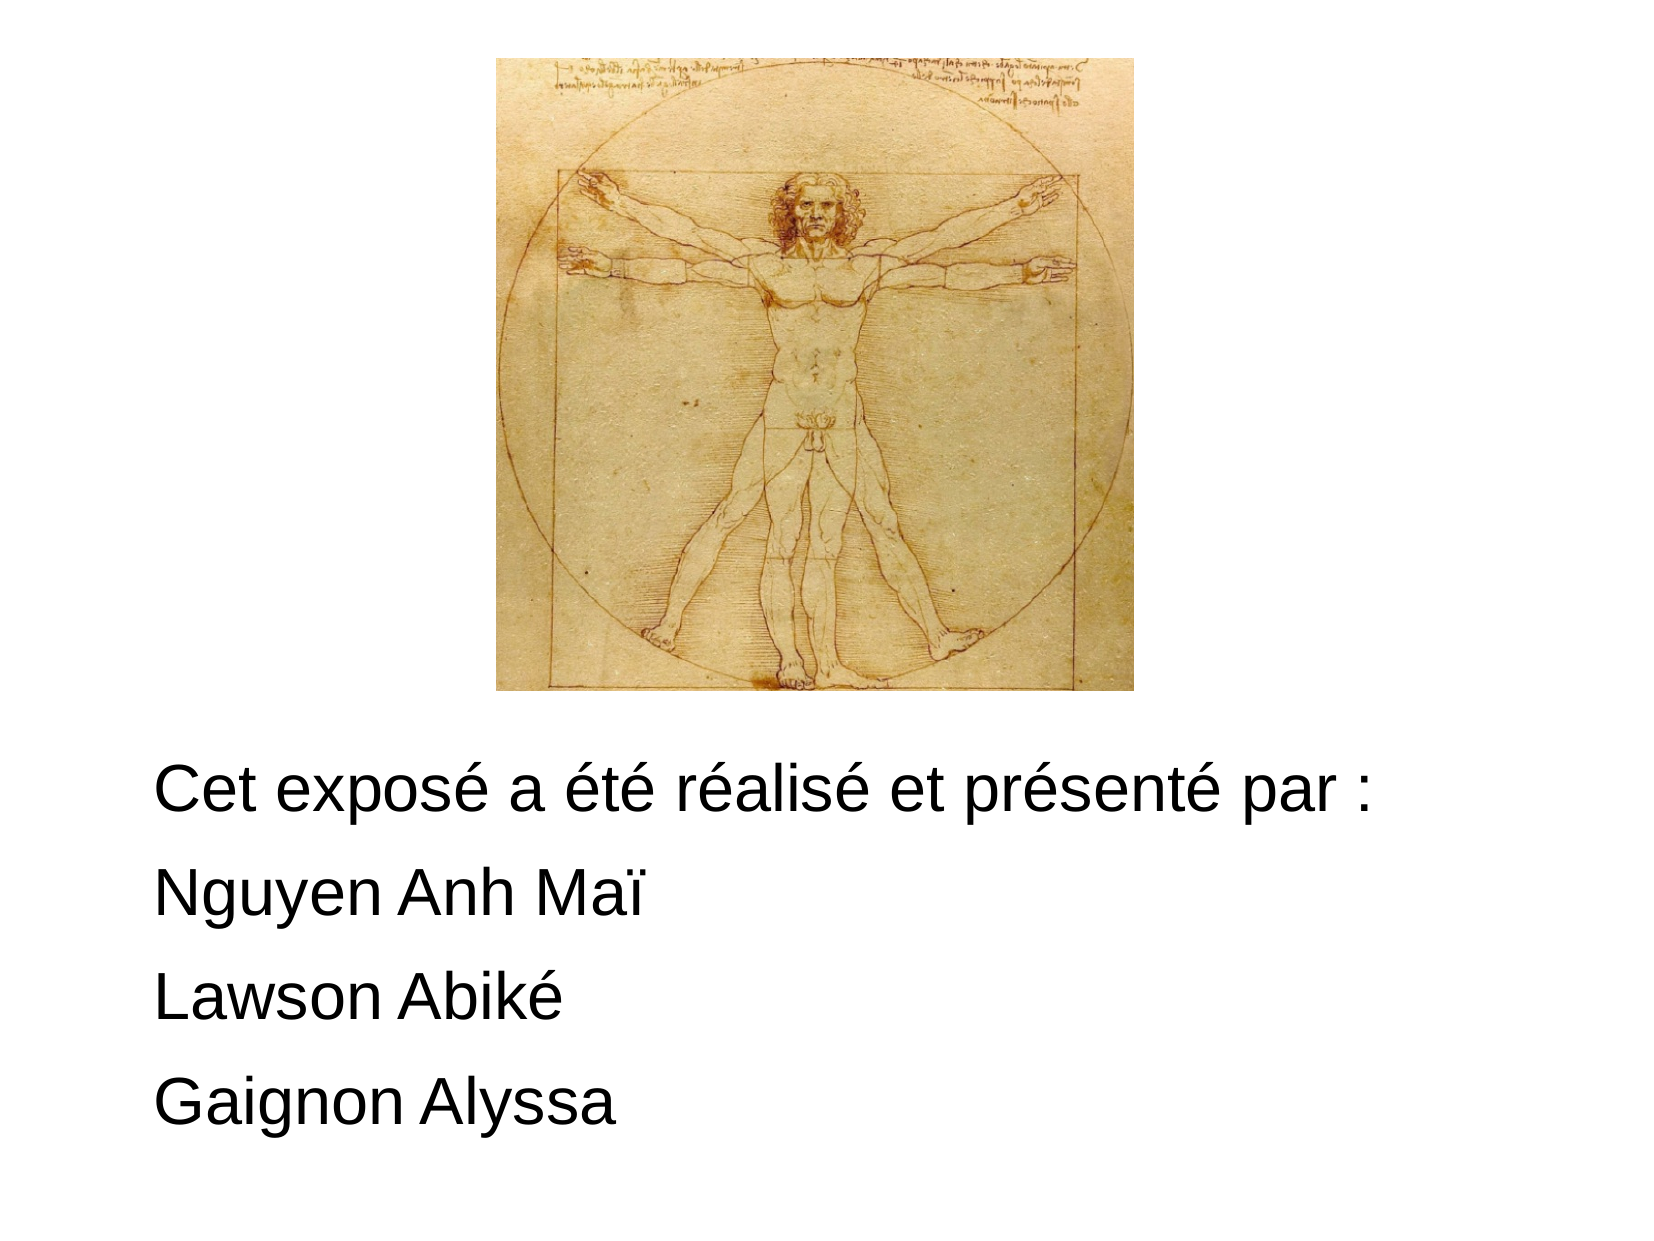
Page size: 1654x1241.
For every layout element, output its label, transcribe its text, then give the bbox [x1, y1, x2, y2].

list Cet exposé a été réalisé et présenté par : Nguyen Anh Maï Lawson Abiké Gaignon Alyssa [82, 750, 1571, 1241]
picture [496, 58, 1134, 691]
